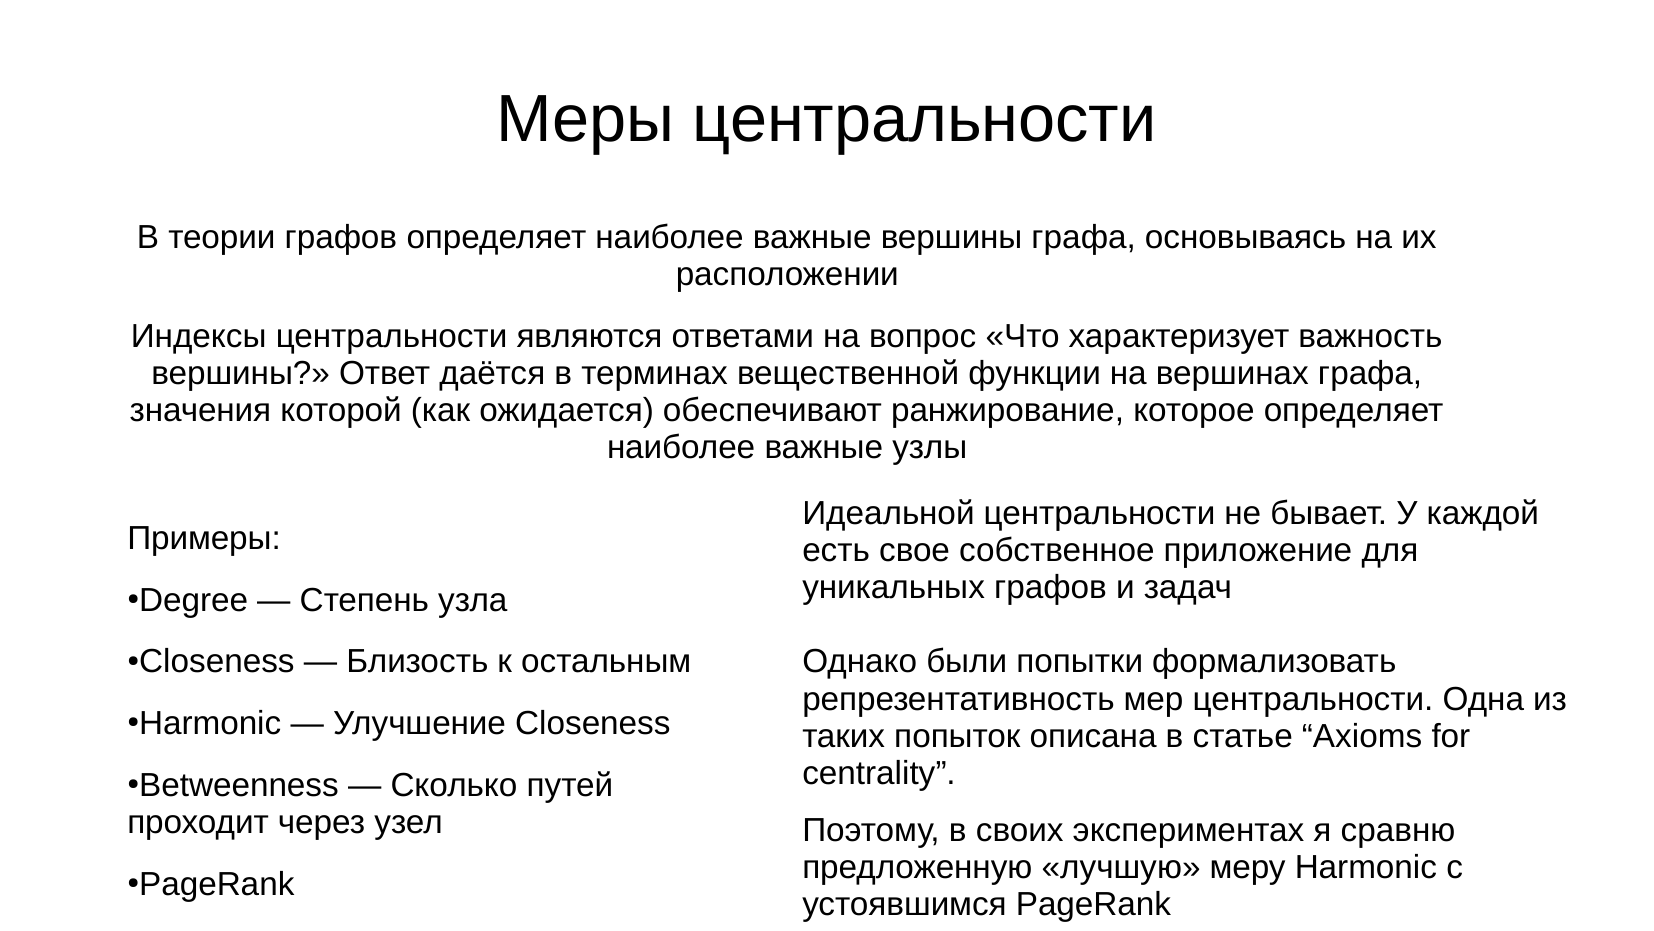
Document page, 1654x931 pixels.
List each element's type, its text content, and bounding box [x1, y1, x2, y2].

text_box В теории графов определяет наиболее важные вершины графа, основываясь на их расположении Индексы центральности являются ответами на вопрос «Что характеризует важность вершины?» Ответ даётся в терминах вещественной функции на вершинах графа, значения которой (как ожидается) обеспечивают ранжирование, которое определяет наиболее важные узлы [112, 211, 1463, 473]
text_box Идеальной центральности не бывает. У каждой есть свое собственное приложение для уникальных графов и задач Однако были попытки формализовать репрезентативность мер центральности. Одна из таких попыток описана в статье “Axioms for centrality”. Поэтому, в своих экспериментах я сравню предложенную «лучшую» меру Harmonic с устоявшимся PageRank [787, 487, 1613, 931]
title Меры центральности [82, 37, 1571, 193]
text_box Примеры: Degree — Степень узла Closeness — Близость к остальным Harmonic — Улучшение Closeness Betweenness — Сколько путей проходит через узел PageRank [112, 450, 751, 910]
